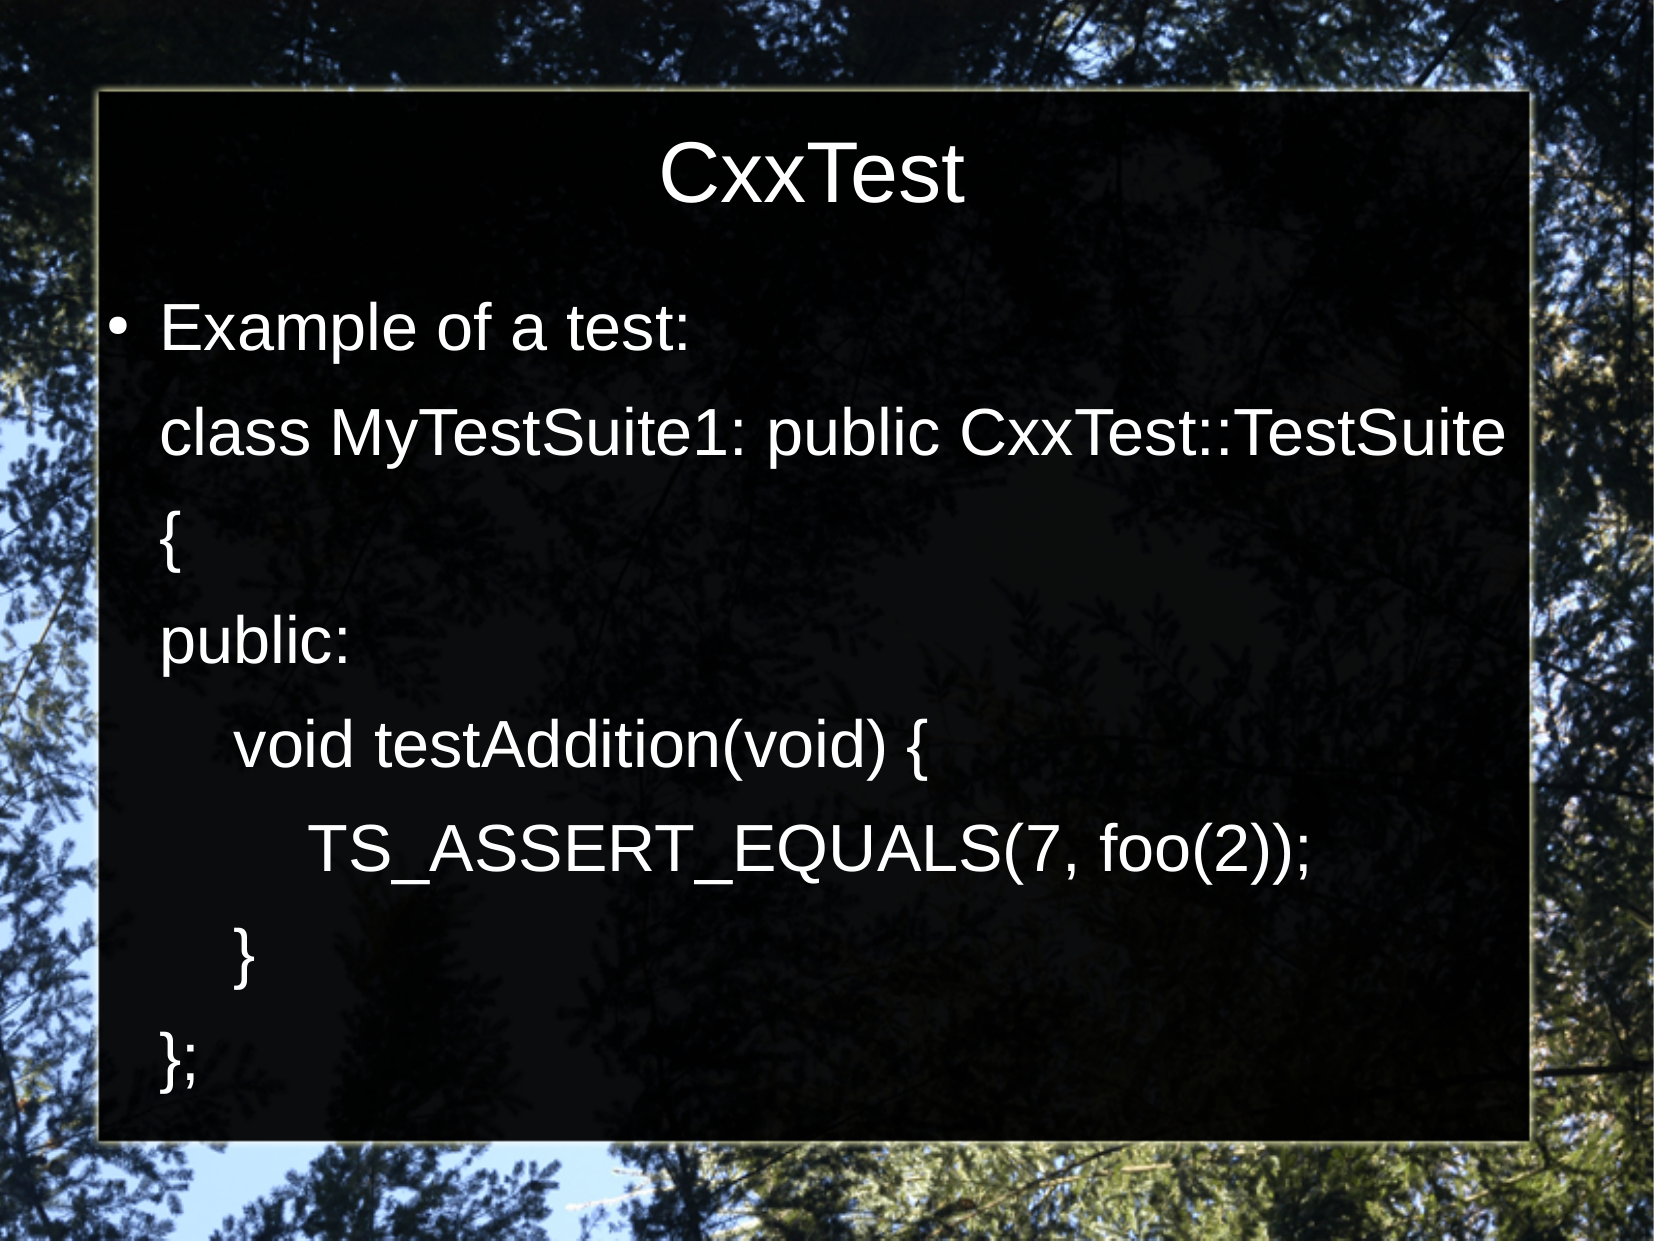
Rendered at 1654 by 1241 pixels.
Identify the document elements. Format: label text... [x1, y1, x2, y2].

picture [0, 0, 1654, 1241]
title CxxTest [88, 88, 1536, 257]
list Example of a test: class MyTestSuite1: public CxxTest::TestSuite { public: void testAddition(void) { TS_ASSERT_EQUALS(7, foo(2)); } }; [88, 290, 1536, 1109]
